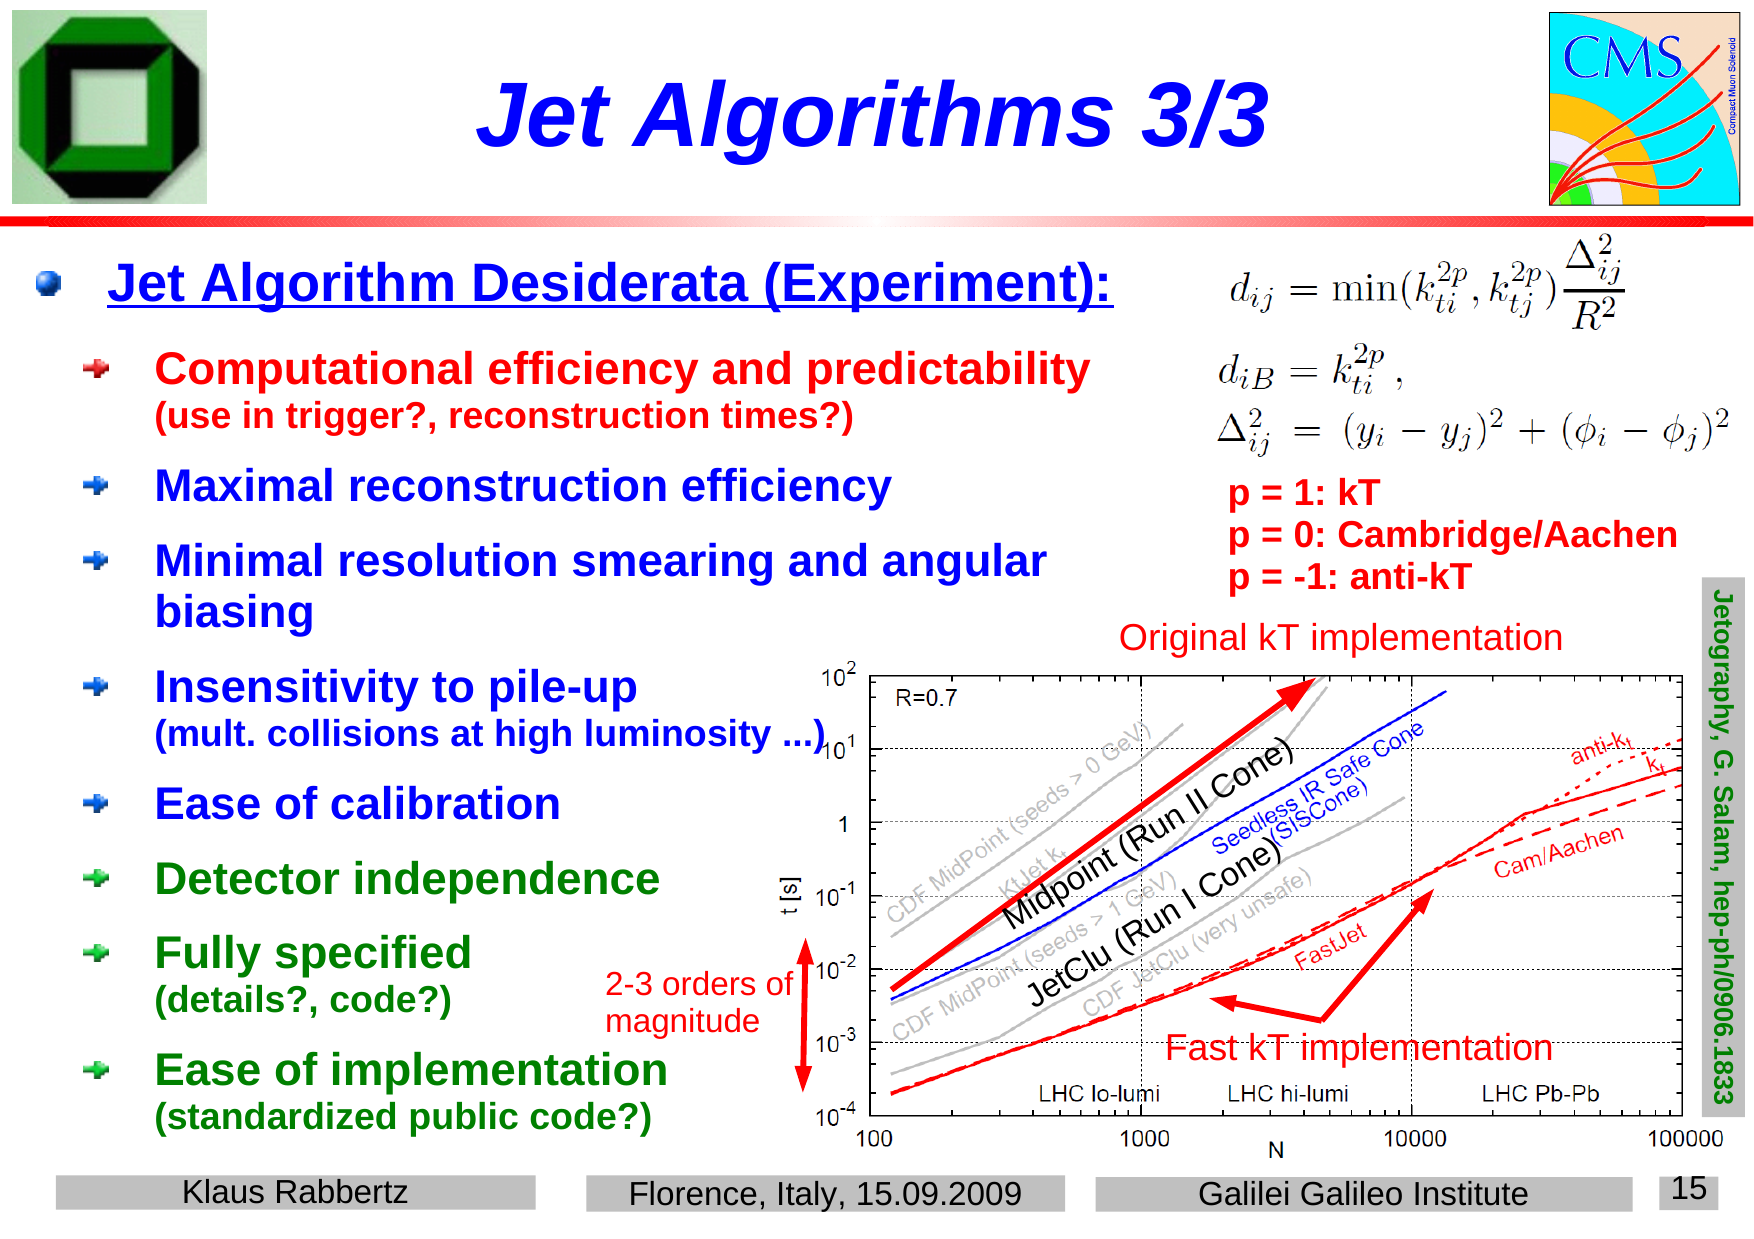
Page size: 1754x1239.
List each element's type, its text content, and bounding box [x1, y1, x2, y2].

text_box Fast kT implementation [1153, 1020, 1567, 1075]
text_box 2-3 orders of magnitude [593, 960, 806, 1047]
picture [1210, 401, 1732, 459]
picture [12, 10, 207, 204]
title Jet Algorithms 3/3 [220, 27, 1525, 202]
text_box JetClu (Run I Cone) [1005, 817, 1301, 1028]
picture [1214, 229, 1632, 398]
picture [777, 652, 1727, 1161]
list Jet Algorithm Desiderata (Experiment): Computational efficiency and predictability (use in trigger?, reconstruction times?) Maximal reconstruction efficiency Minimal resolution smearing and angular biasing Insensitivity to pile-up (mult. collisions at high luminosity ...) Ease of calibration Detector independence Fully specified (details?, code?) Ease of implementation (standardized public code?) [24, 252, 1131, 1154]
text_box Jetography, G. Salam, hep-ph/0906.1833 [1701, 577, 1745, 1117]
text_box Midpoint (Run II Cone) [982, 717, 1313, 949]
picture [1548, 11, 1741, 206]
text_box Original kT implementation [1107, 609, 1577, 664]
text_box p = 1: kT p = 0: Cambridge/Aachen p = -1: anti-kT [1215, 465, 1690, 608]
